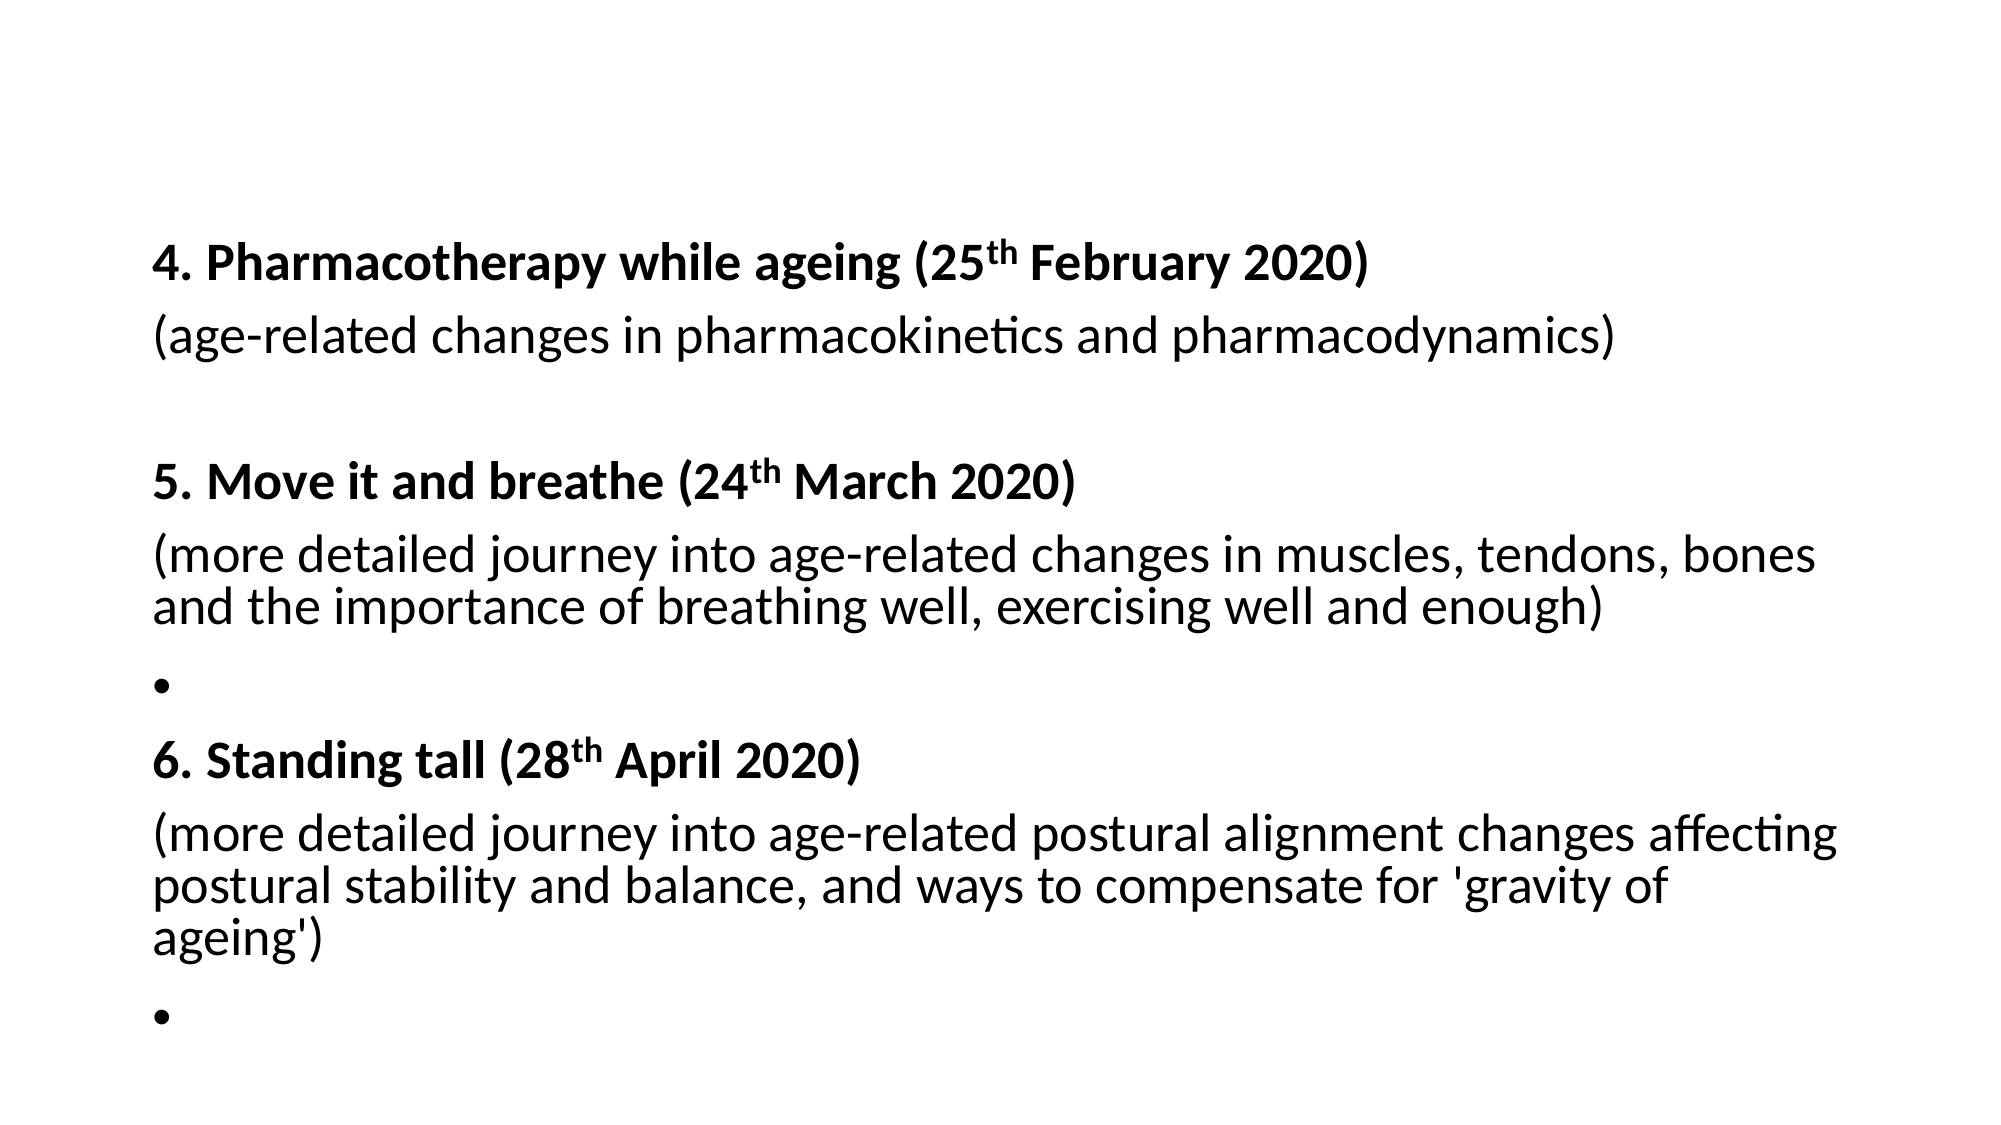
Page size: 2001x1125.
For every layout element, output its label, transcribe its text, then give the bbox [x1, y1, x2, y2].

list 4. Pharmacotherapy while ageing (25th February 2020) (age-related changes in pharmacokinetics and pharmacodynamics) 5. Move it and breathe (24th March 2020) (more detailed journey into age-related changes in muscles, tendons, bones and the importance of breathing well, exercising well and enough) 6. Standing tall (28th April 2020) (more detailed journey into age-related postural alignment changes affecting postural stability and balance, and ways to compensate for 'gravity of ageing') [137, 145, 1863, 1014]
